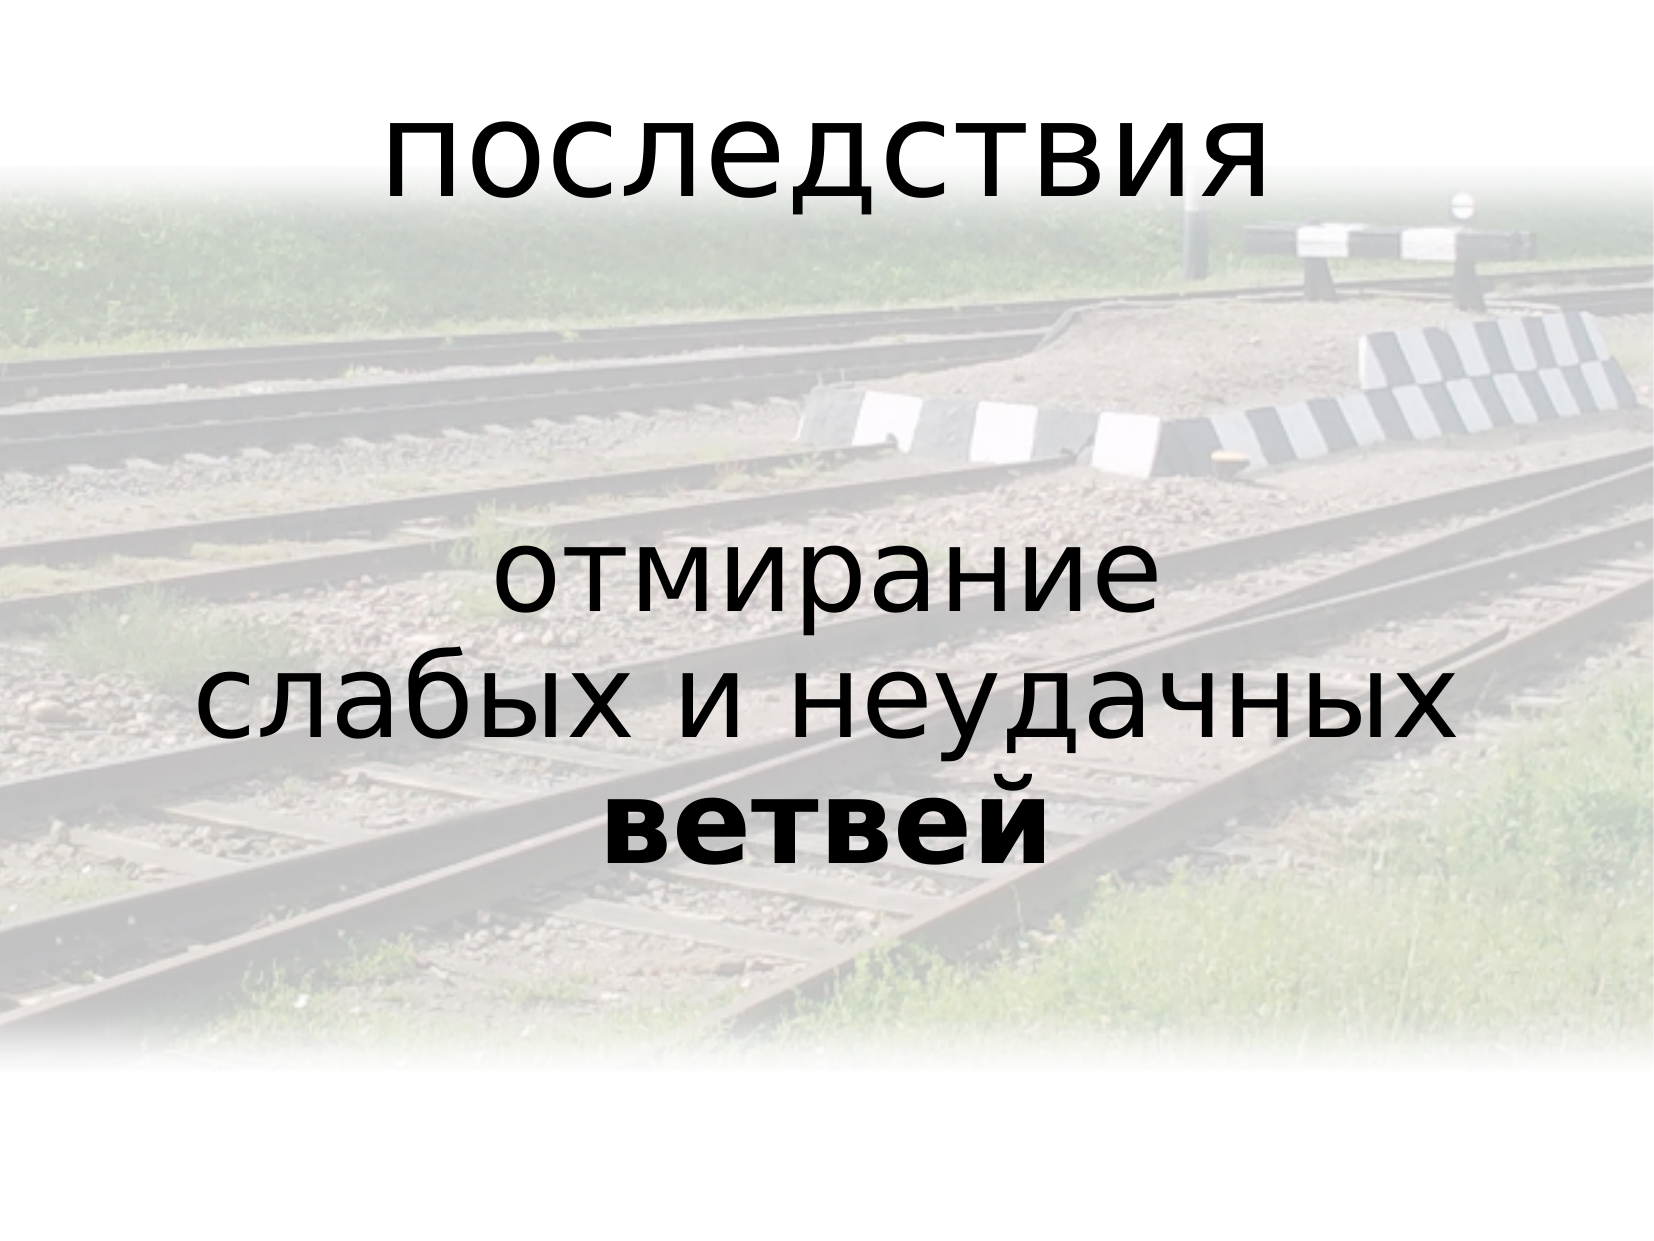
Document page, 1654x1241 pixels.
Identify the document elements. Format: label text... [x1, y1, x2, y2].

subtitle отмирание слабых и неудачных ветвей [82, 290, 1571, 1109]
picture [0, 0, 1654, 1241]
title последствия [82, 49, 1571, 257]
